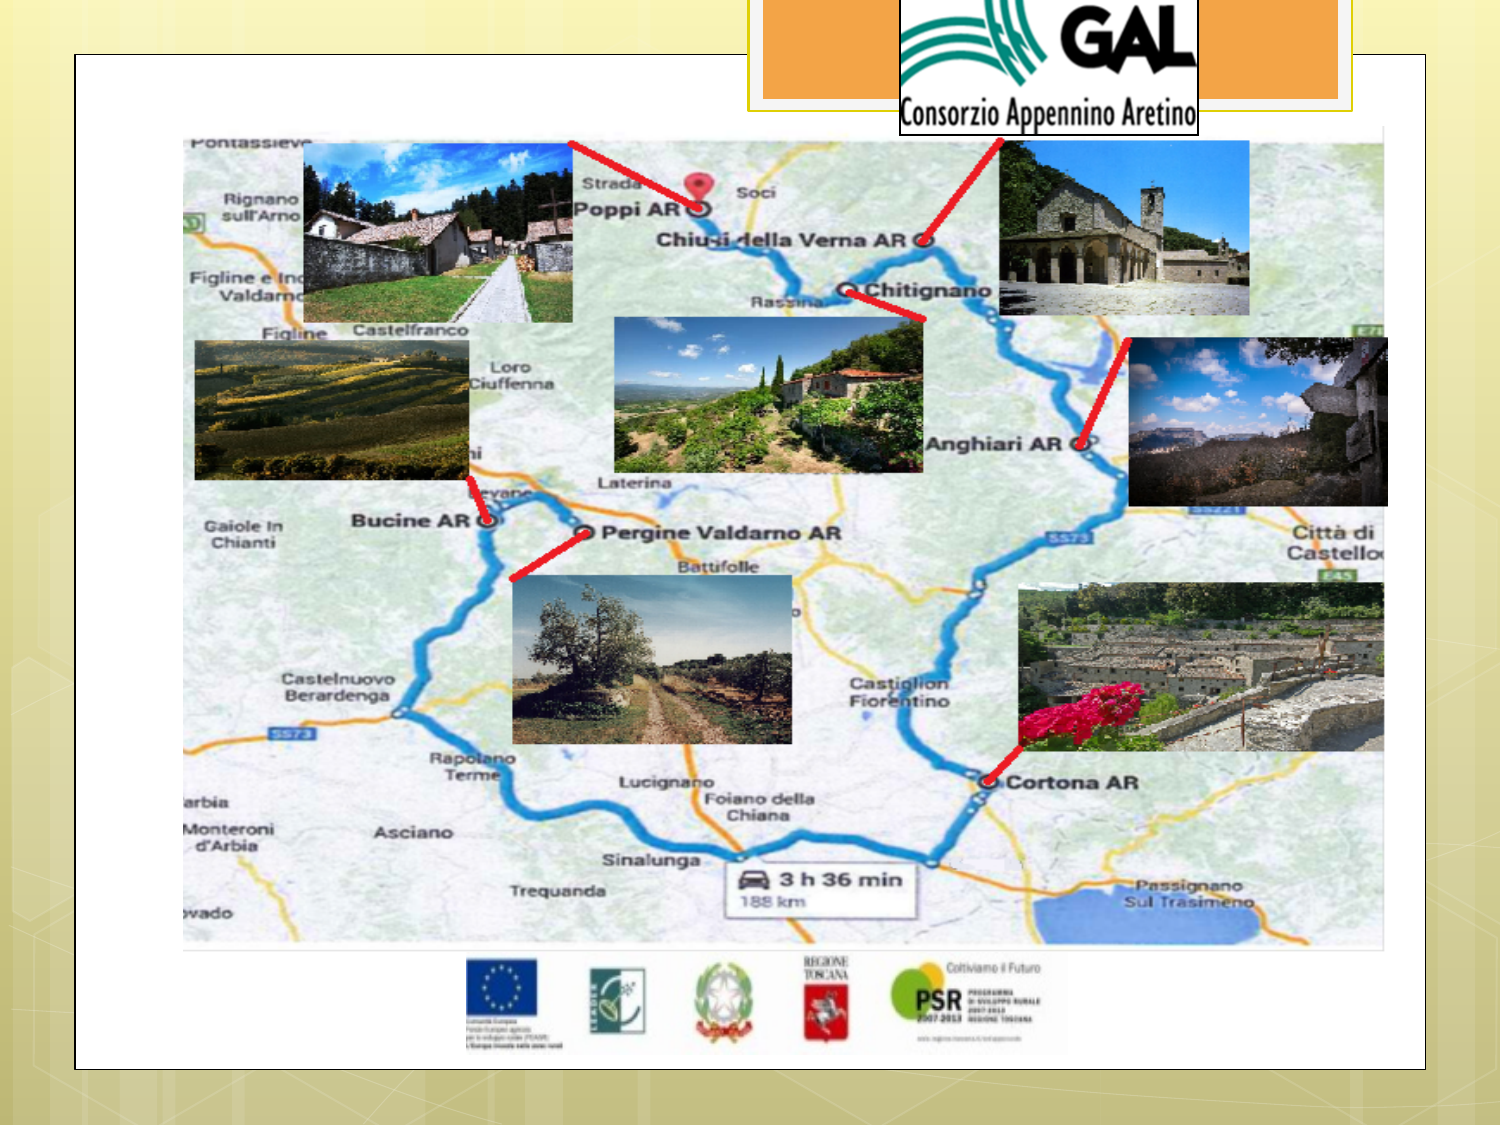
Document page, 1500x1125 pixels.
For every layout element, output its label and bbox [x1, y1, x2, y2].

picture [183, 0, 1388, 1055]
